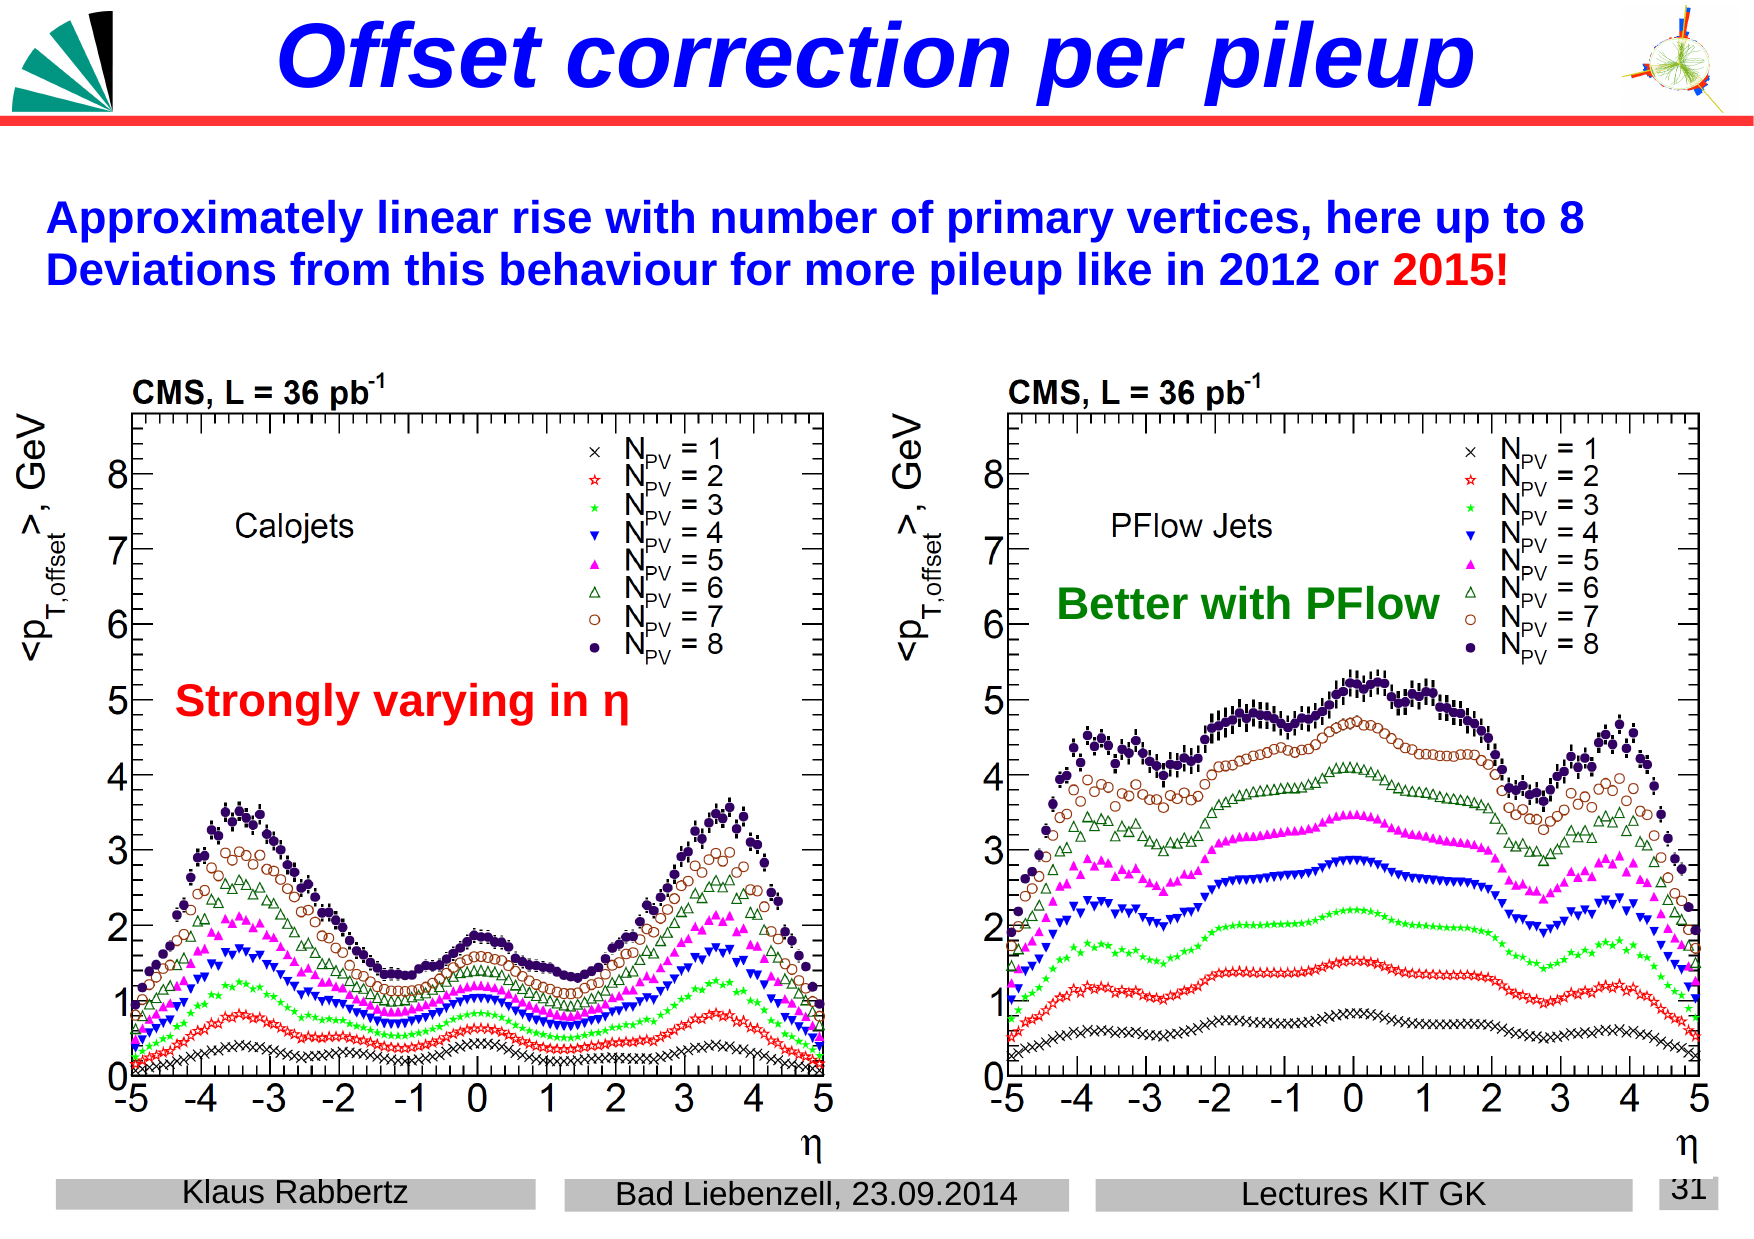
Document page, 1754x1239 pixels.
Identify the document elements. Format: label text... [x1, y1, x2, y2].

text_box Better with PFlow [1044, 571, 1454, 636]
picture [1622, 5, 1738, 113]
text_box Strongly varying in η [163, 669, 642, 733]
picture [11, 370, 1713, 1179]
text_box Approximately linear rise with number of primary vertices, here up to 8 Deviations from this behaviour for more pileup like in 2012 or 2015! [33, 186, 1716, 301]
picture [12, 11, 113, 113]
title Offset correction per pileup [153, 0, 1600, 113]
